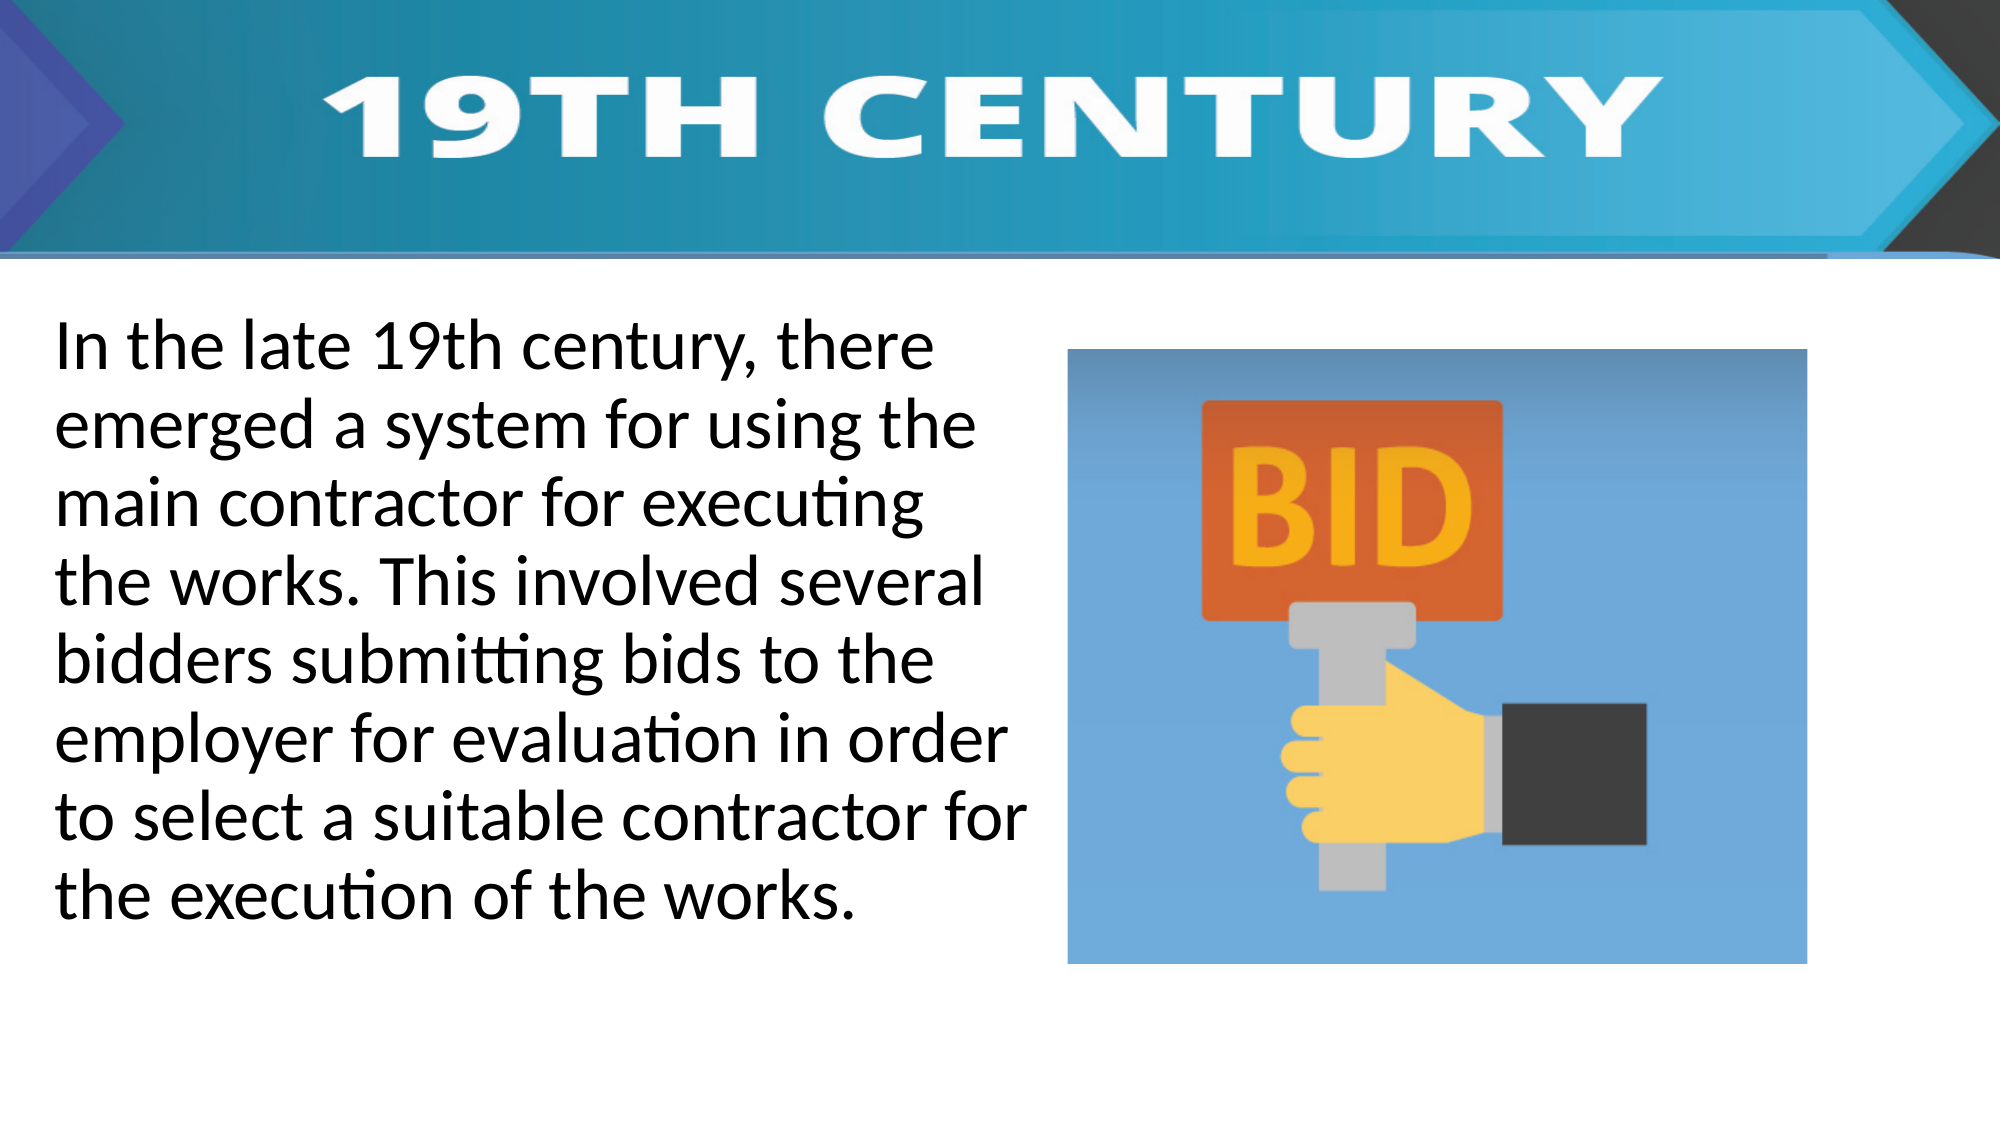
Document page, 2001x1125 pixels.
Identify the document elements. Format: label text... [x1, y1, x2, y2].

picture [0, 0, 2000, 259]
picture [1067, 349, 1808, 964]
list In the late 19th century, there emerged a system for using the main contractor for executing the works. This involved several bidders submitting bids to the employer for evaluation in order to select a suitable contractor for the execution of the works. [39, 299, 1053, 1014]
